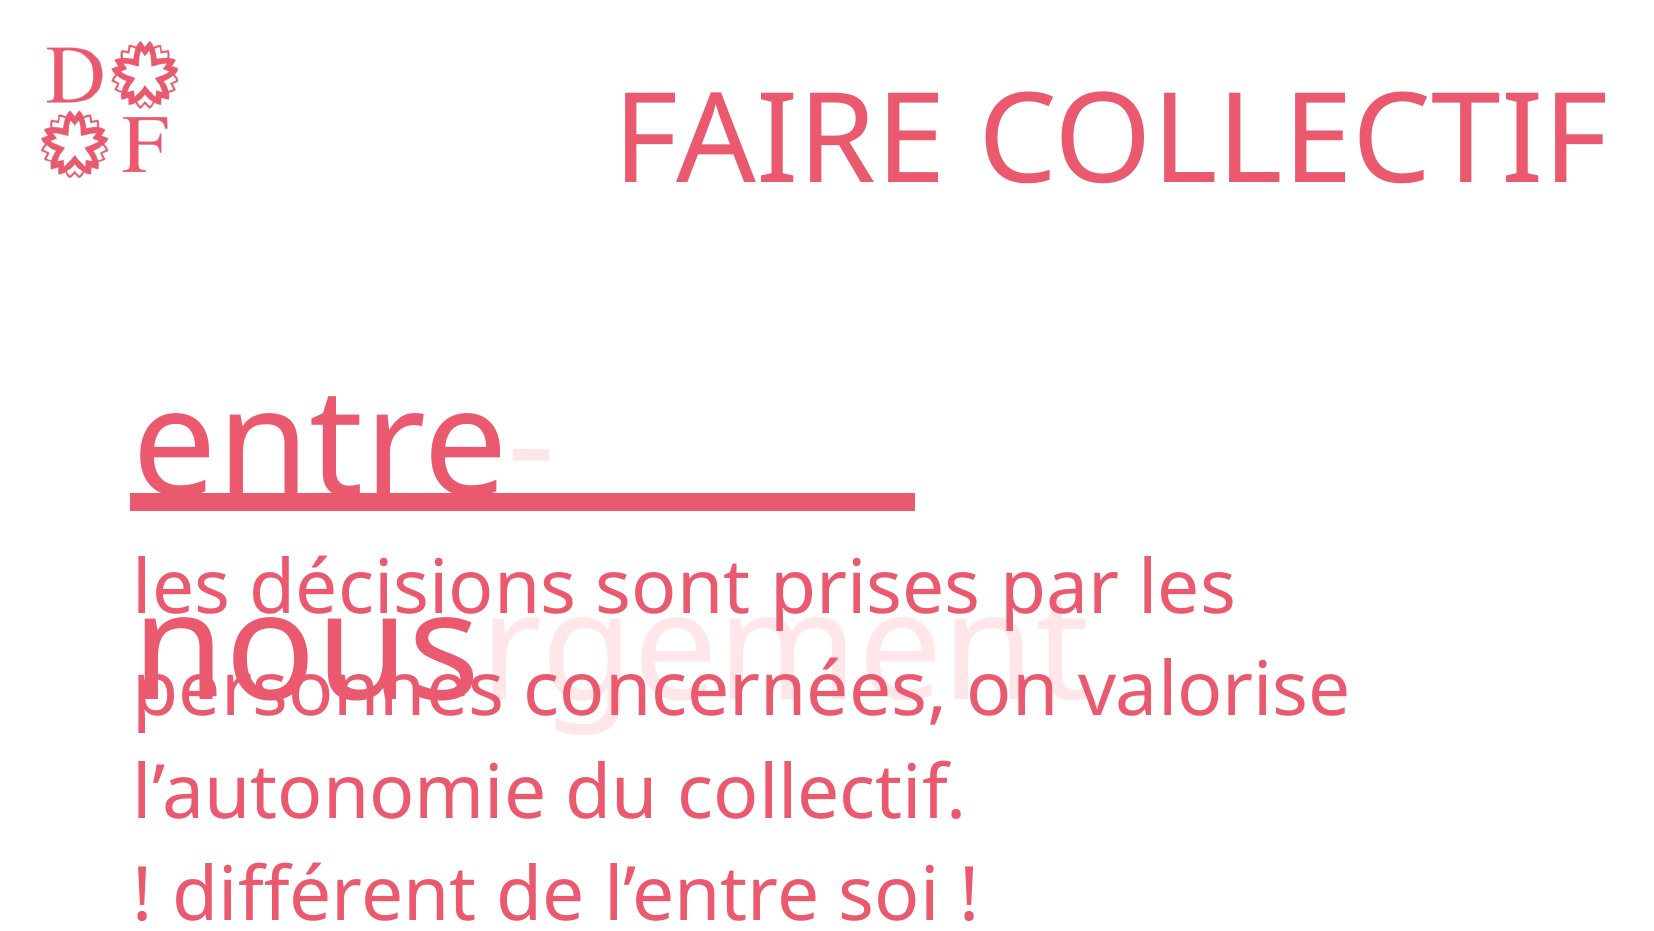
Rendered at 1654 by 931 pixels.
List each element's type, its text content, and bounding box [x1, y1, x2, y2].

text_box FAIRE COLLECTIF [147, 41, 1625, 189]
text_box les décisions sont prises par les personnes concernées, on valorise l’autonomie du collectif. ! différent de l’entre soi ! [118, 526, 1625, 931]
picture [41, 41, 178, 178]
text_box entre-nousrgement [118, 328, 1524, 502]
